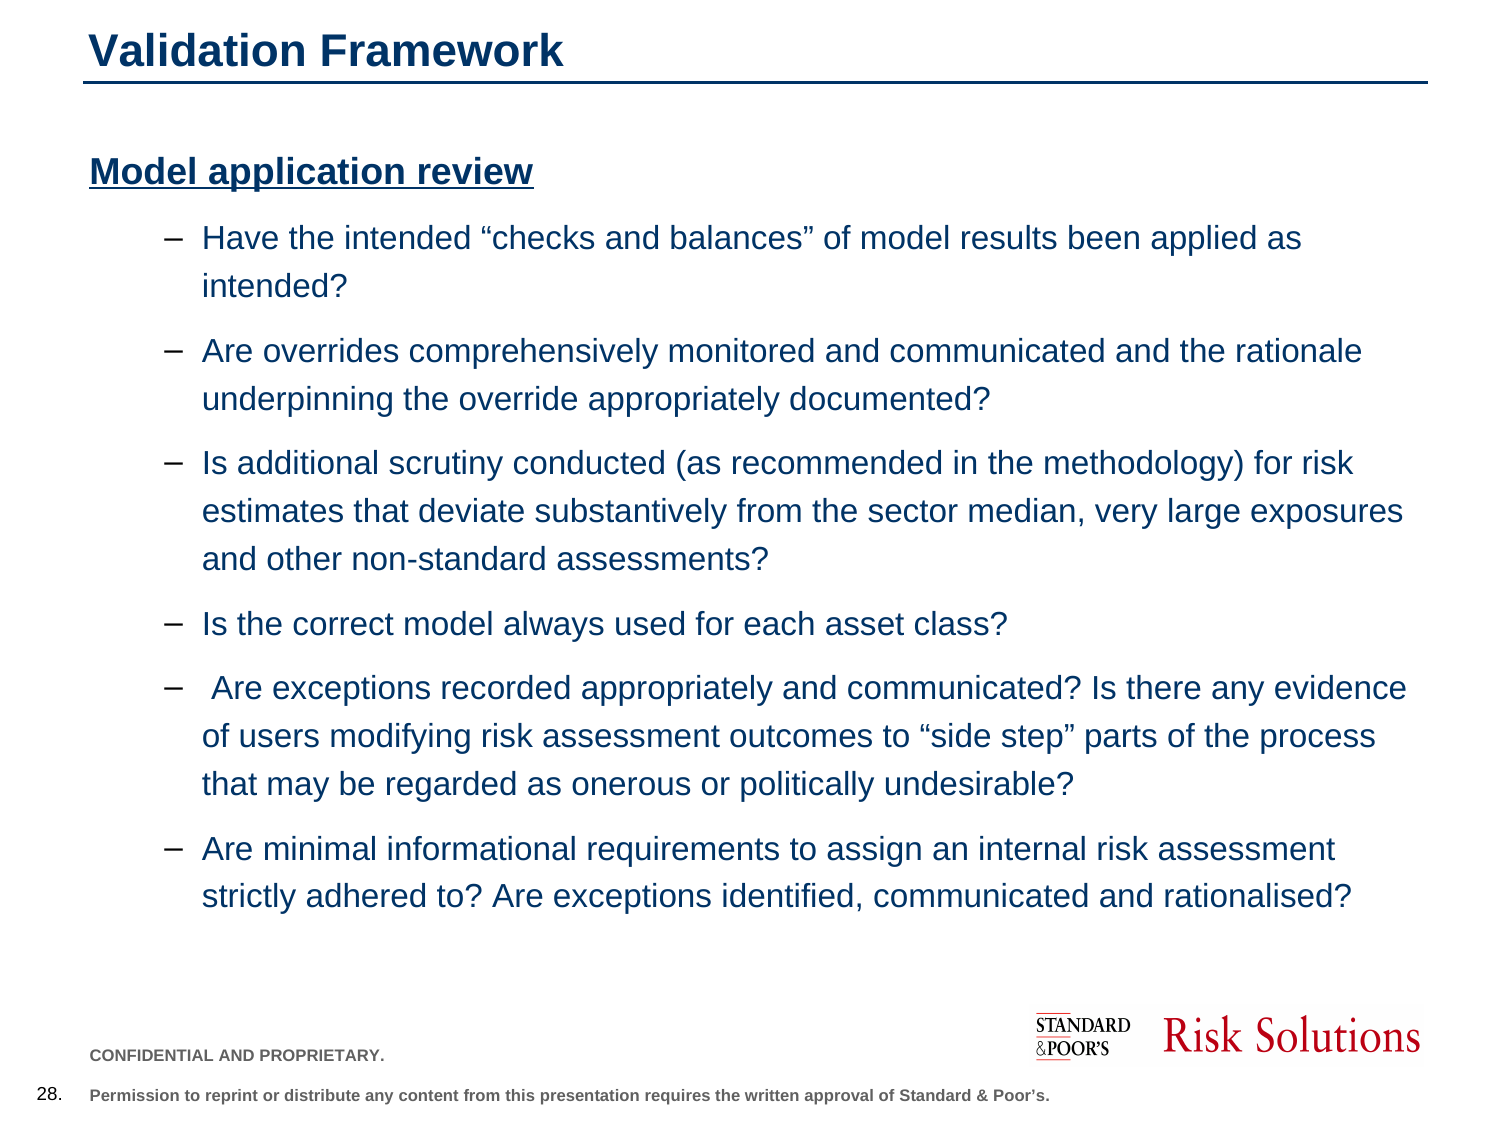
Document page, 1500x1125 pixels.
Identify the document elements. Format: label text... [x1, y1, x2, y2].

title Validation Framework [73, 8, 1429, 85]
picture [1029, 1004, 1424, 1067]
list Model application review Have the intended “checks and balances” of model results been applied as intended? Are overrides comprehensively monitored and communicated and the rationale underpinning the override appropriately documented? Is additional scrutiny conducted (as recommended in the methodology) for risk estimates that deviate substantively from the sector median, very large exposures and other non-standard assessments? Is the correct model always used for each asset class? Are exceptions recorded appropriately and communicated? Is there any evidence of users modifying risk assessment outcomes to “side step” parts of the process that may be regarded as onerous or politically undesirable? Are minimal informational requirements to assign an internal risk assessment strictly adhered to? Are exceptions identified, communicated and rationalised? [74, 130, 1426, 982]
